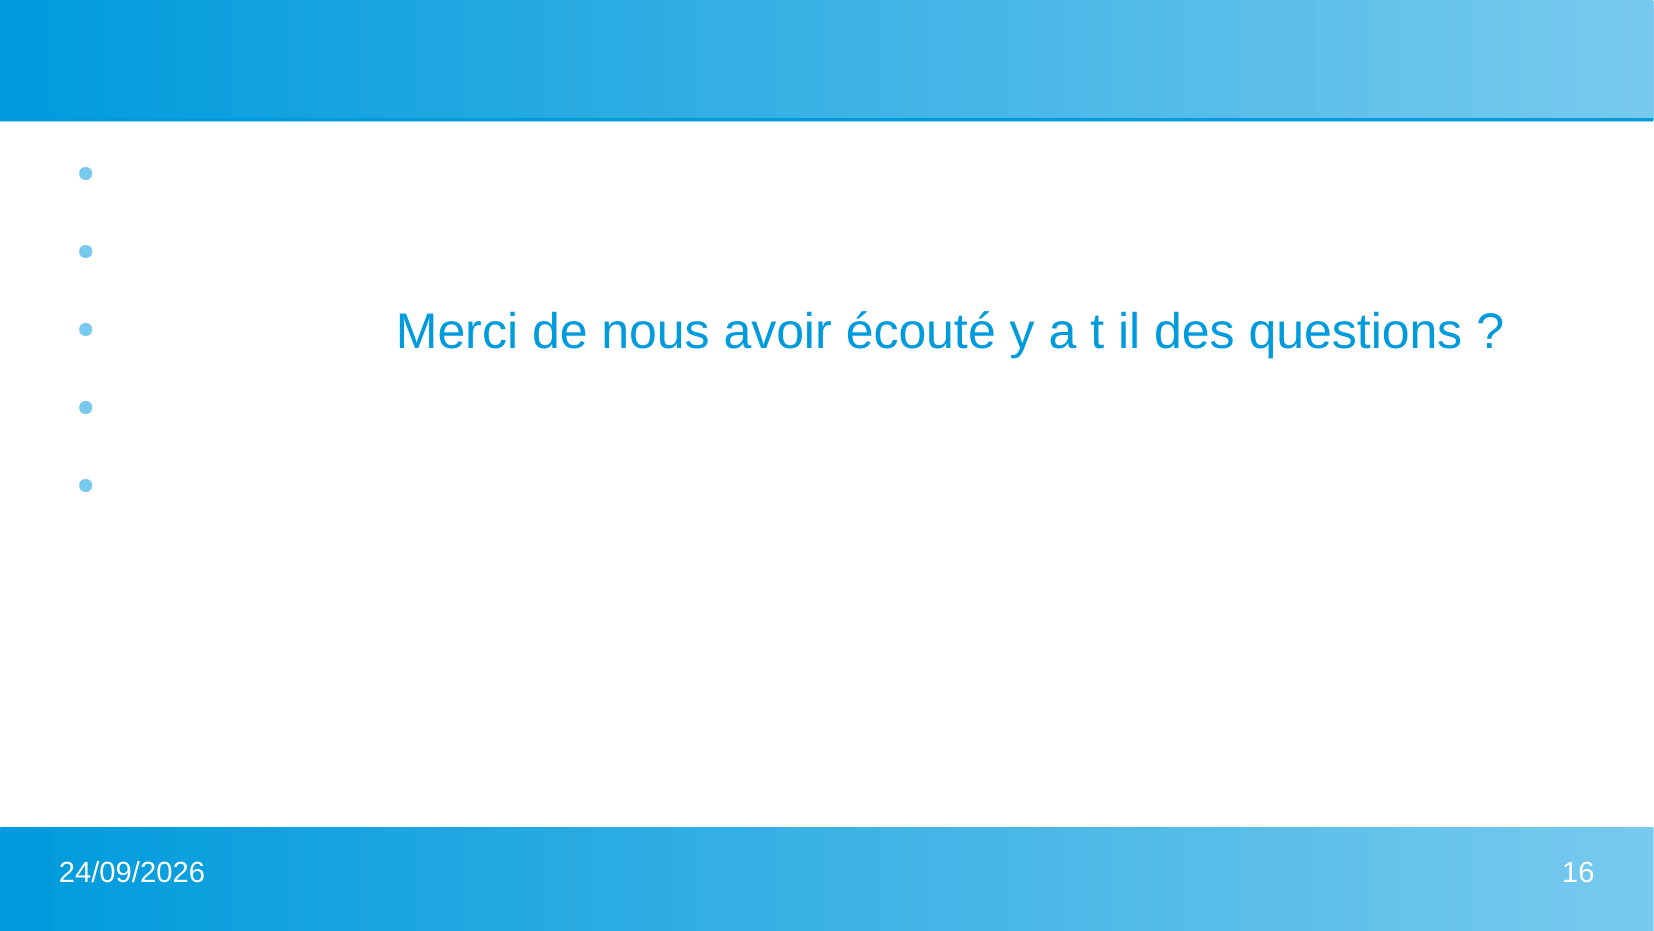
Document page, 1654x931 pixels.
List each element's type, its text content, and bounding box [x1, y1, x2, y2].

list Merci de nous avoir écouté y a t il des questions ? [59, 147, 1595, 827]
